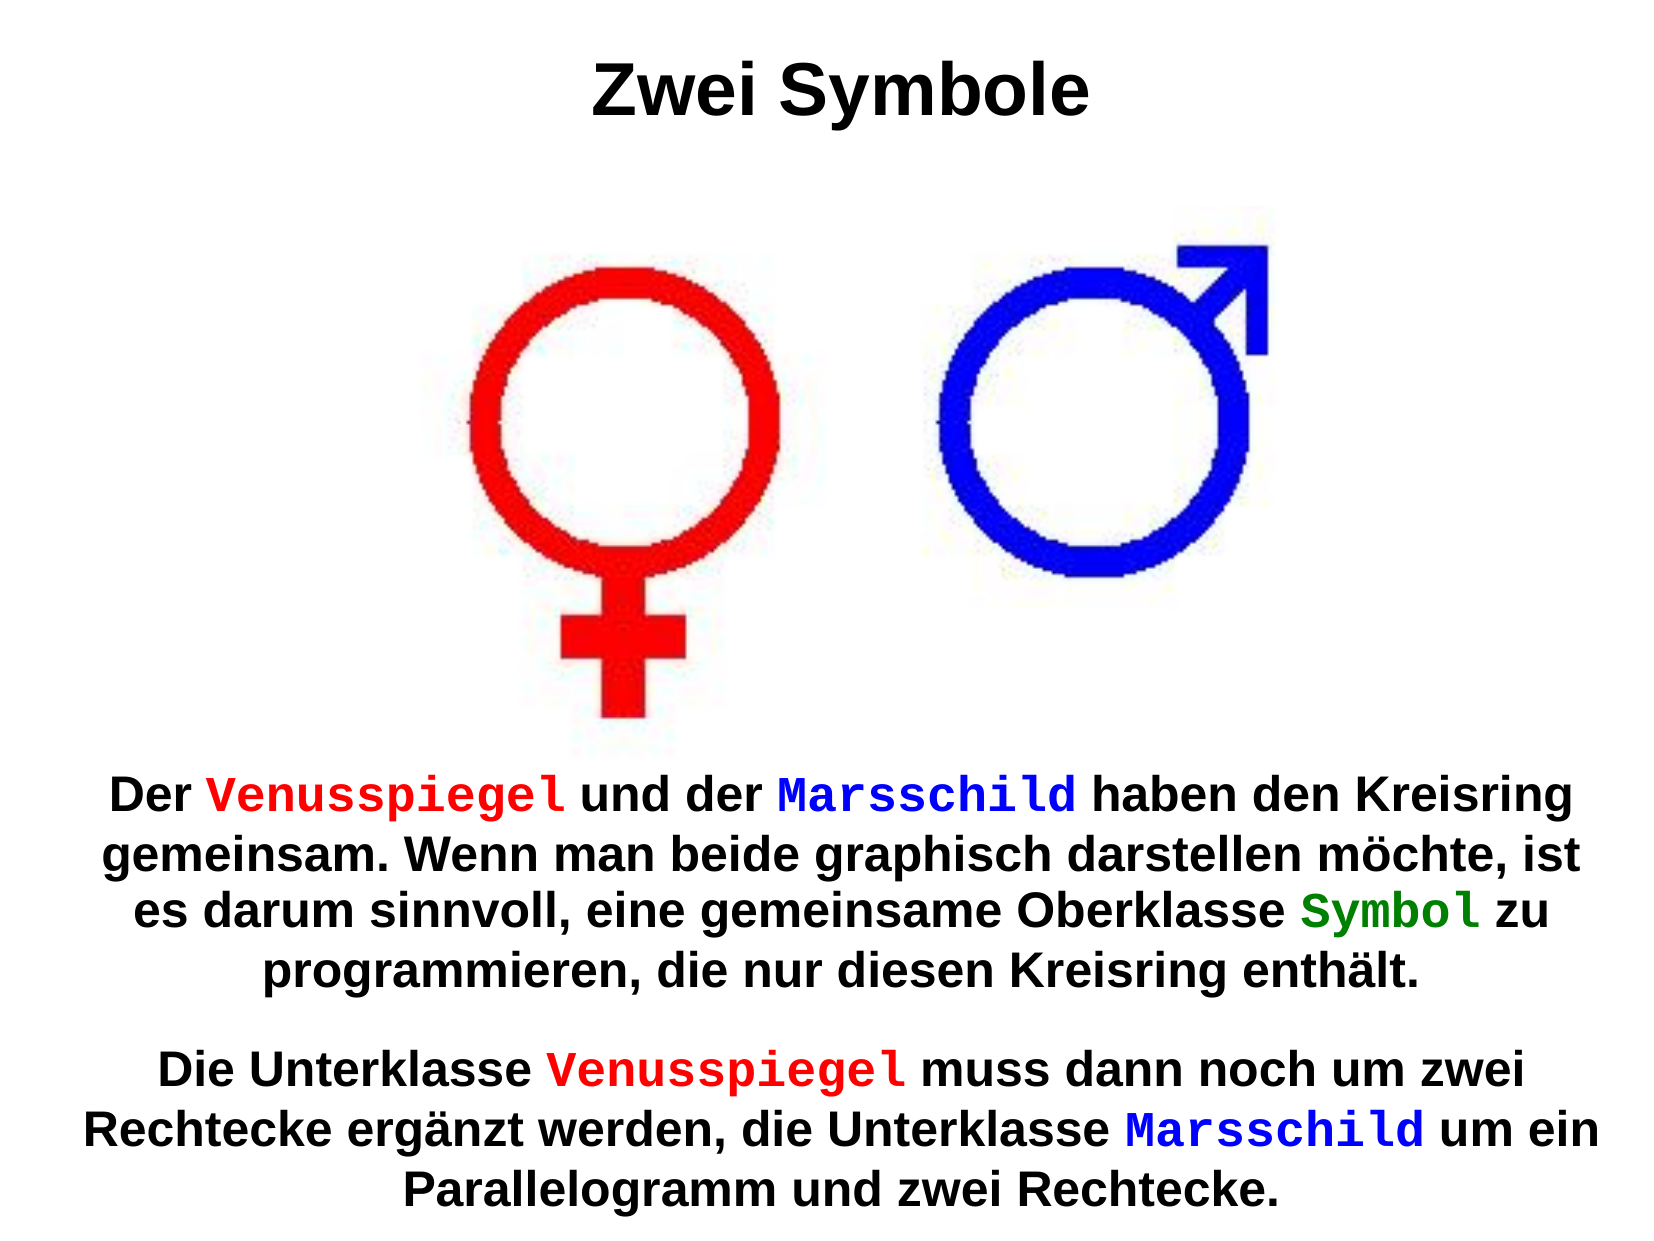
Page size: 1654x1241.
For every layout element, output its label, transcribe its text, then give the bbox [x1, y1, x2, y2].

text_box Zwei Symbole [88, 39, 1595, 139]
picture [324, 206, 1391, 763]
text_box Die Unterklasse Venusspiegel muss dann noch um zwei Rechtecke ergänzt werden, die Unterklasse Marsschild um ein Parallelogramm und zwei Rechtecke. [59, 1033, 1625, 1228]
text_box Der Venusspiegel und der Marsschild haben den Kreisring gemeinsam. Wenn man beide graphisch darstellen möchte, ist es darum sinnvoll, eine gemeinsame Oberklasse Symbol zu programmieren, die nur diesen Kreisring enthält. [59, 759, 1625, 1011]
